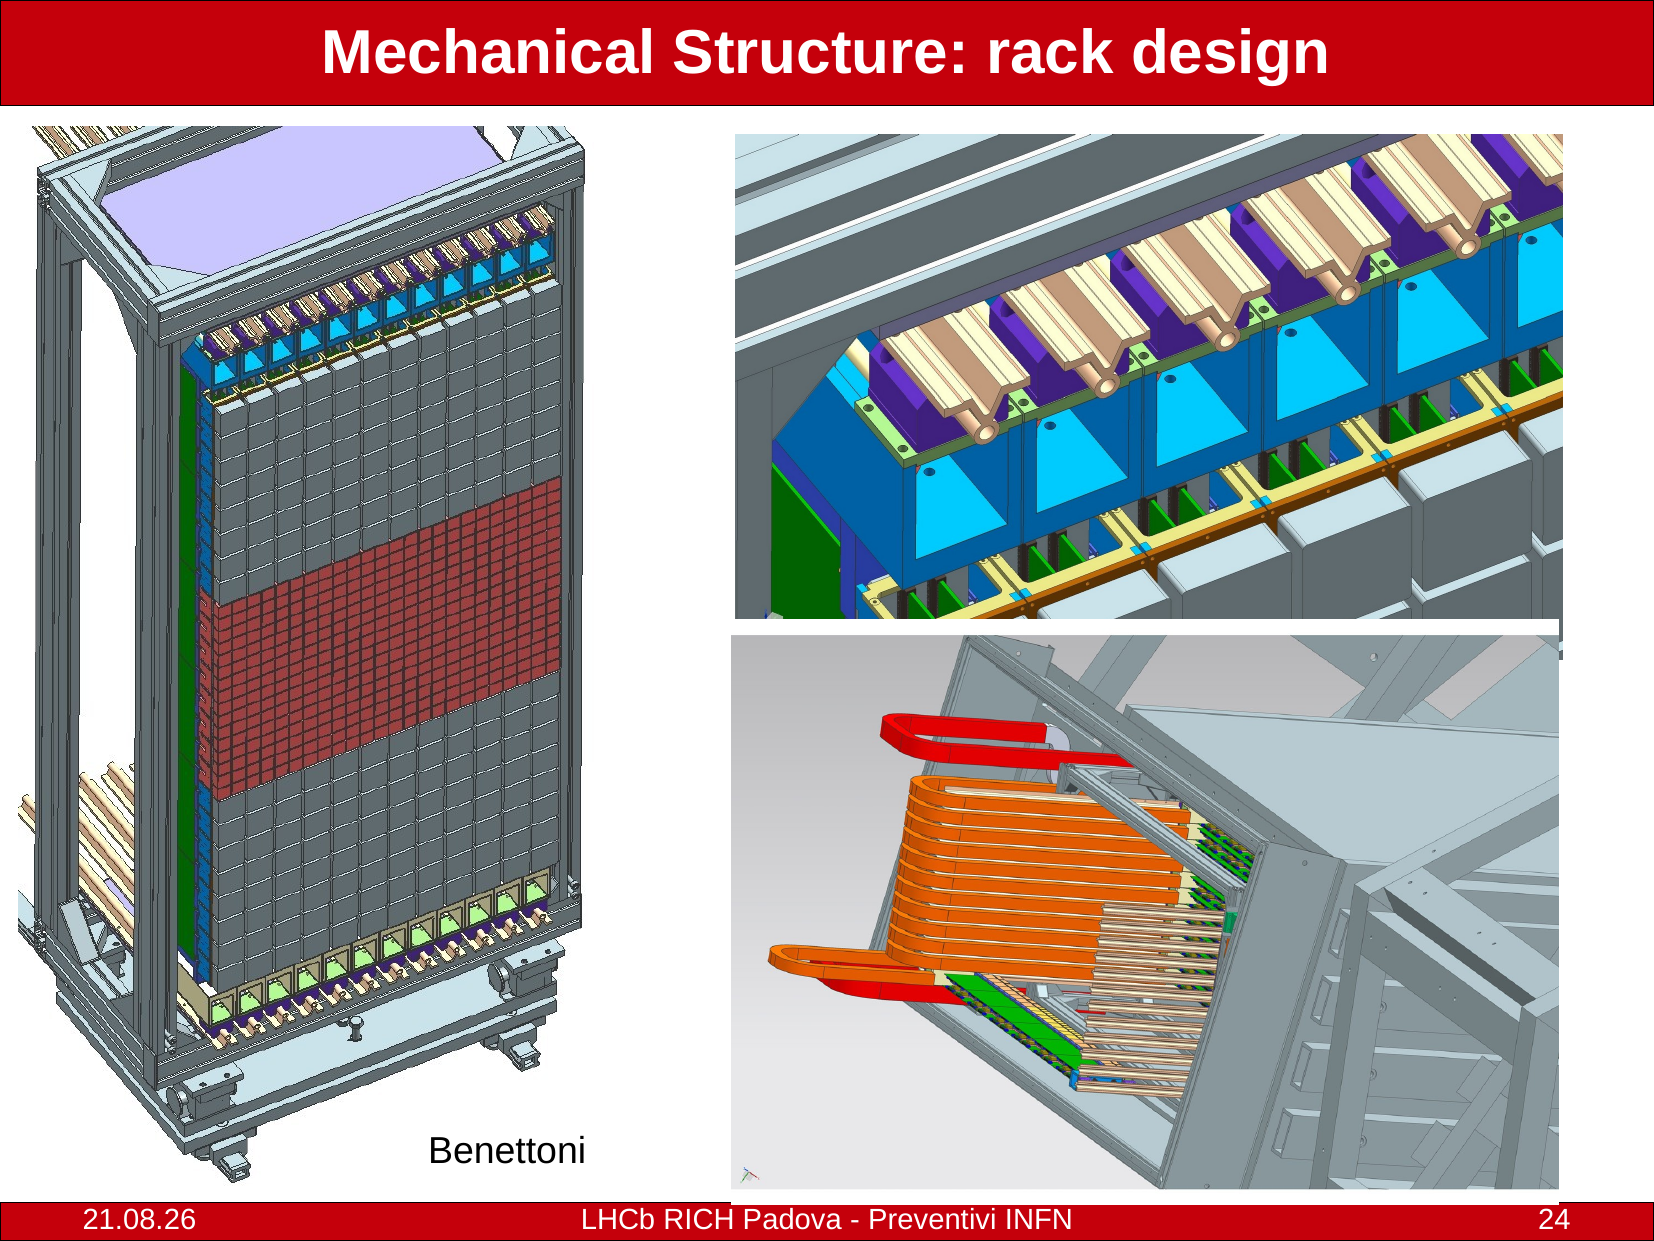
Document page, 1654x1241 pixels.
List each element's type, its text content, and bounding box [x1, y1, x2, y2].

picture [1526, 238, 1536, 244]
picture [18, 126, 601, 1190]
picture [731, 134, 1563, 1205]
text_box Benettoni [413, 1122, 709, 1179]
title Mechanical Structure: rack design [0, 0, 1654, 106]
